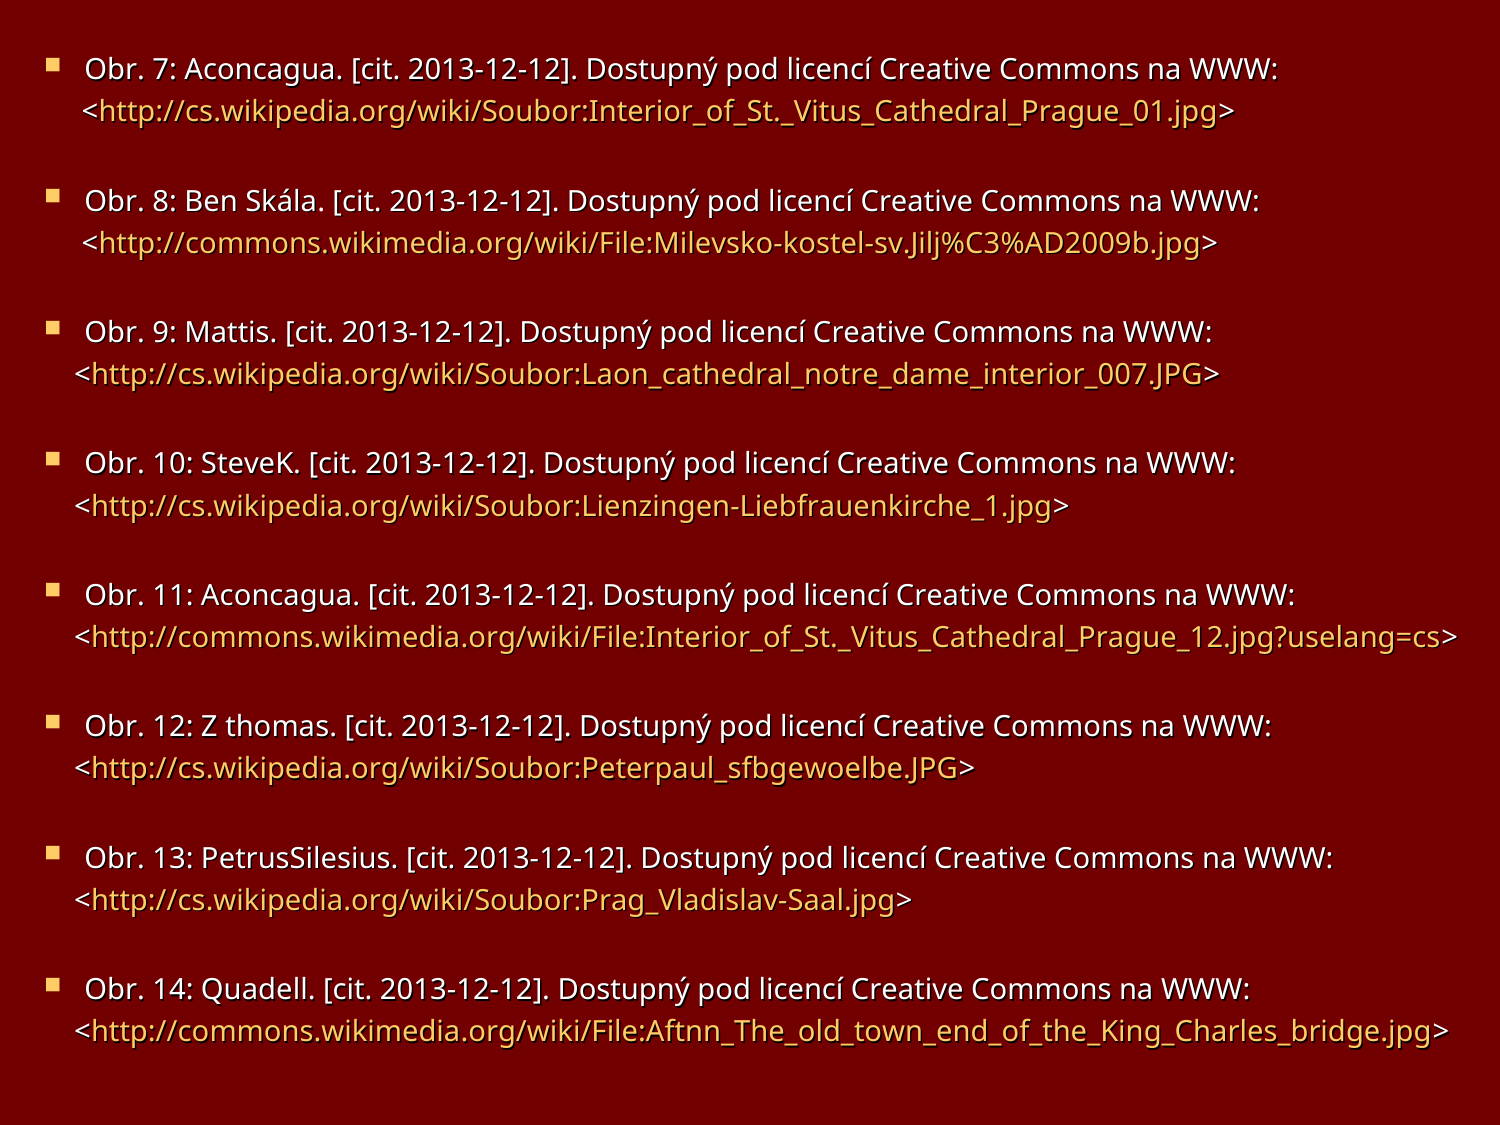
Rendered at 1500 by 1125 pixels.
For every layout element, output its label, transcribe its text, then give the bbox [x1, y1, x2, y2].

text_box Obr. 7: Aconcagua. [cit. 2013-12-12]. Dostupný pod licencí Creative Commons na WWW: <http://cs.wikipedia.org/wiki/Soubor:Interior_of_St._Vitus_Cathedral_Prague_01.jpg> Obr. 8: Ben Skála. [cit. 2013-12-12]. Dostupný pod licencí Creative Commons na WWW: <http://commons.wikimedia.org/wiki/File:Milevsko-kostel-sv.Jilj%C3%AD2009b.jpg> Obr. 9: Mattis. [cit. 2013-12-12]. Dostupný pod licencí Creative Commons na WWW: <http://cs.wikipedia.org/wiki/Soubor:Laon_cathedral_notre_dame_interior_007.JPG> Obr. 10: SteveK. [cit. 2013-12-12]. Dostupný pod licencí Creative Commons na WWW: <http://cs.wikipedia.org/wiki/Soubor:Lienzingen-Liebfrauenkirche_1.jpg> Obr. 11: Aconcagua. [cit. 2013-12-12]. Dostupný pod licencí Creative Commons na WWW: <http://commons.wikimedia.org/wiki/File:Interior_of_St._Vitus_Cathedral_Prague_12.jpg?uselang=cs> Obr. 12: Z thomas. [cit. 2013-12-12]. Dostupný pod licencí Creative Commons na WWW: <http://cs.wikipedia.org/wiki/Soubor:Peterpaul_sfbgewoelbe.JPG> Obr. 13: PetrusSilesius. [cit. 2013-12-12]. Dostupný pod licencí Creative Commons na WWW: <http://cs.wikipedia.org/wiki/Soubor:Prag_Vladislav-Saal.jpg> Obr. 14: Quadell. [cit. 2013-12-12]. Dostupný pod licencí Creative Commons na WWW: <http://commons.wikimedia.org/wiki/File:Aftnn_The_old_town_end_of_the_King_Charles_bridge.jpg> [29, 42, 1500, 1125]
